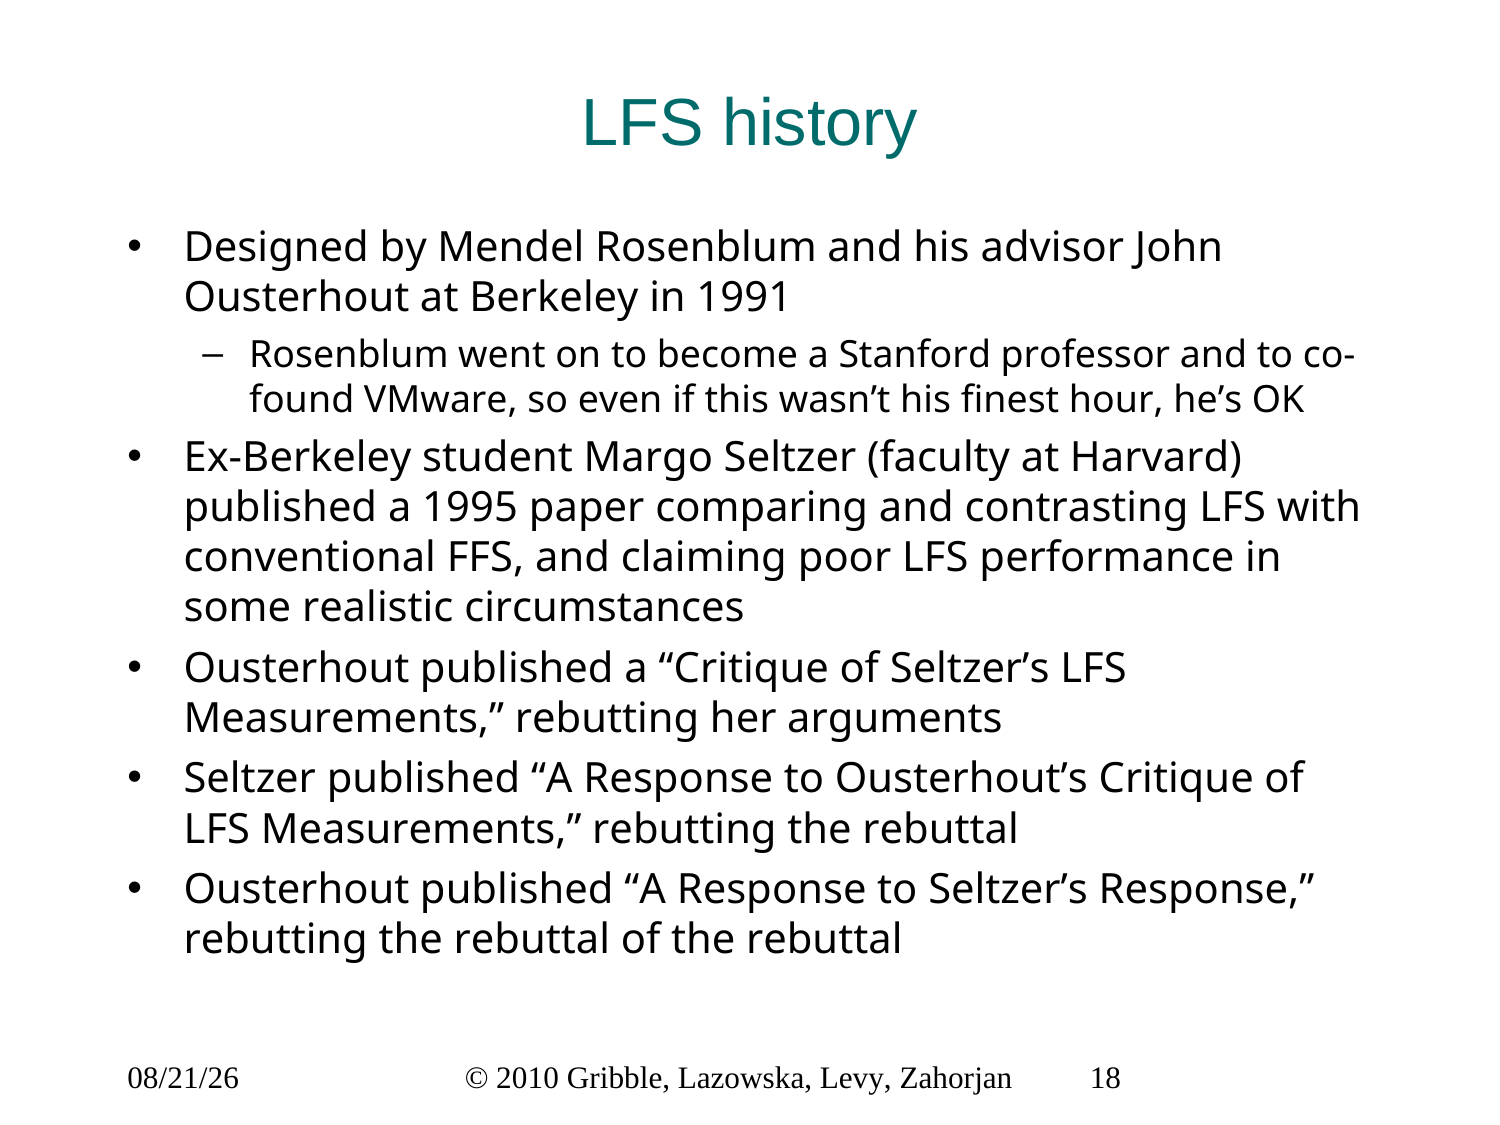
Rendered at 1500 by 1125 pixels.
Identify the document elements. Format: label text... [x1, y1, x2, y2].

list Designed by Mendel Rosenblum and his advisor John Ousterhout at Berkeley in 1991 Rosenblum went on to become a Stanford professor and to co-found VMware, so even if this wasn’t his finest hour, he’s OK Ex-Berkeley student Margo Seltzer (faculty at Harvard) published a 1995 paper comparing and contrasting LFS with conventional FFS, and claiming poor LFS performance in some realistic circumstances Ousterhout published a “Critique of Seltzer’s LFS Measurements,” rebutting her arguments Seltzer published “A Response to Ousterhout’s Critique of LFS Measurements,” rebutting the rebuttal Ousterhout published “A Response to Seltzer’s Response,” rebutting the rebuttal of the rebuttal [112, 212, 1388, 1025]
title LFS history [112, 62, 1388, 175]
